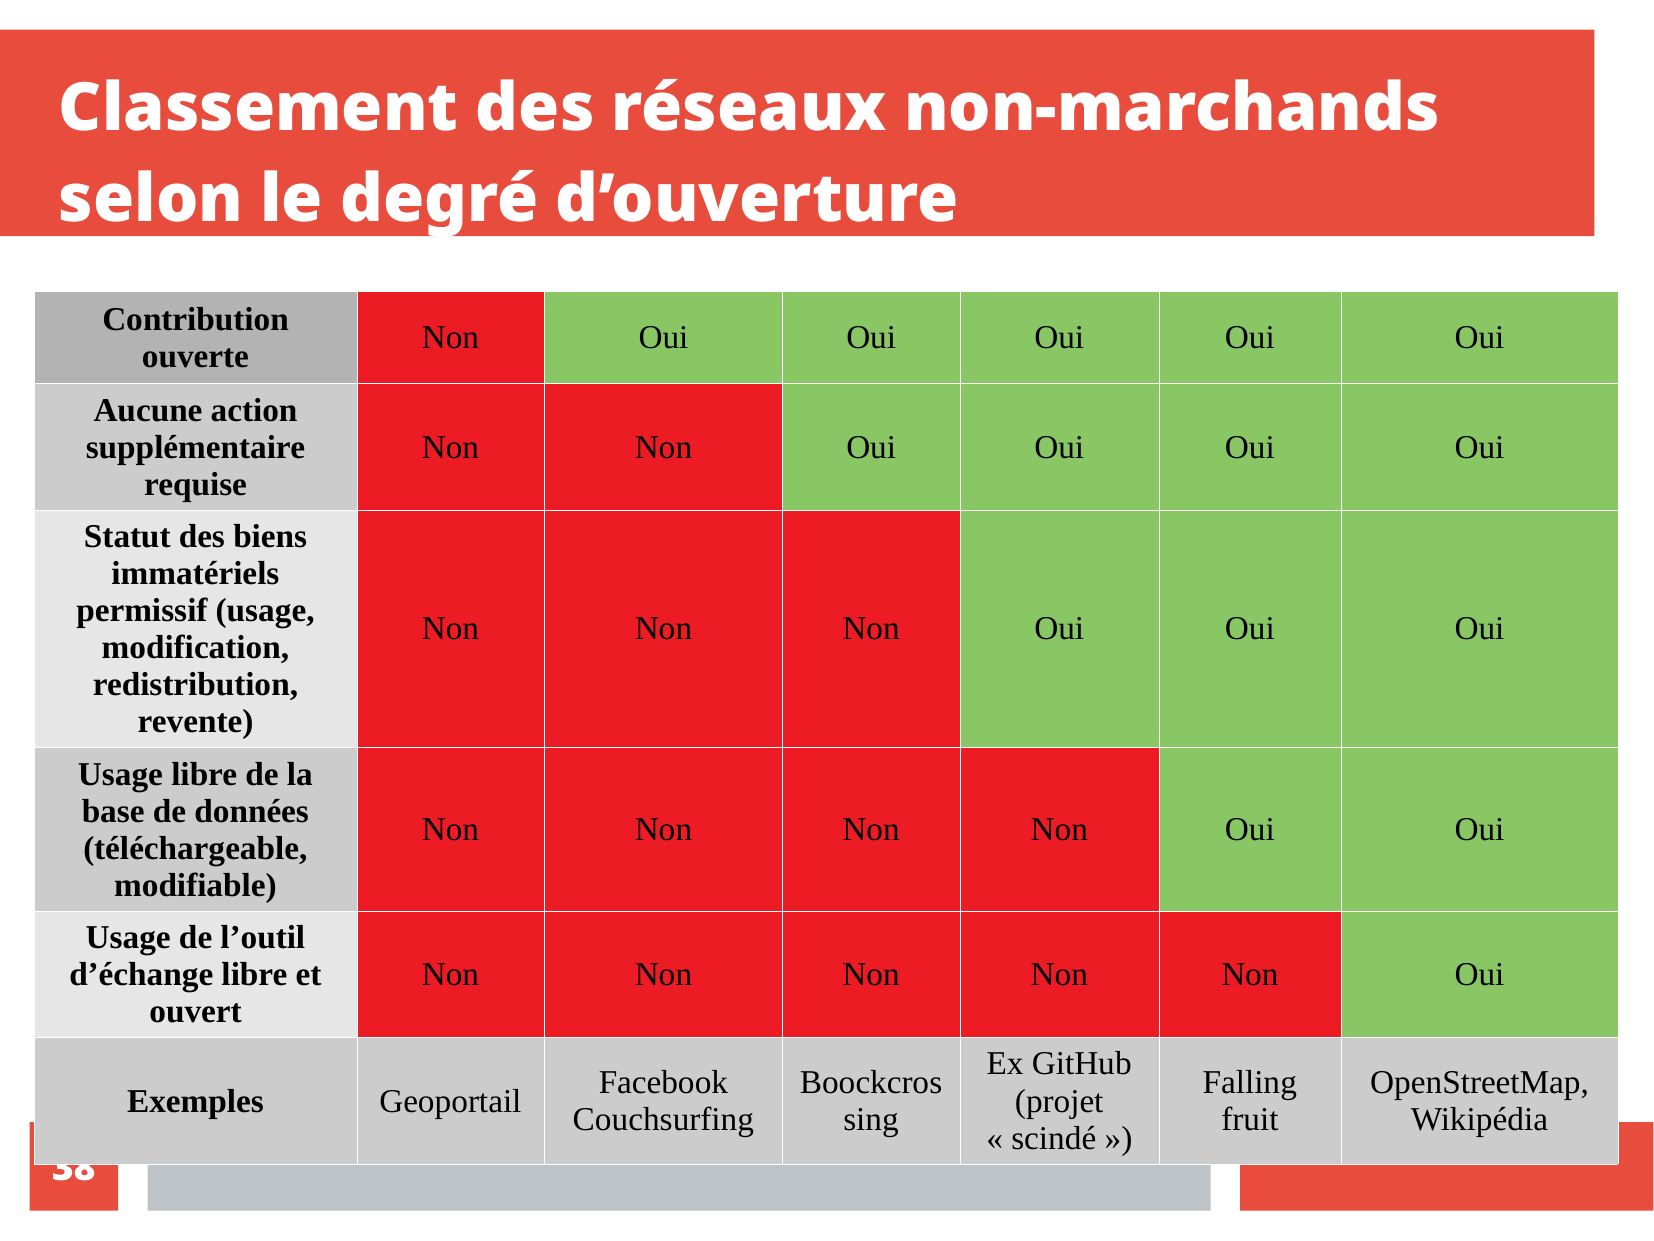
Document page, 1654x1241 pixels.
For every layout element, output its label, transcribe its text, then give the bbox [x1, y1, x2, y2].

table_cell Oui [1160, 384, 1341, 510]
table_header Non [358, 292, 544, 383]
table_cell Non [545, 511, 782, 747]
table_header Oui [1342, 292, 1618, 383]
table_cell Oui [1342, 748, 1618, 911]
table_cell Non [358, 748, 544, 911]
table_cell Non [1160, 912, 1341, 1037]
table_cell Usage libre de la base de données (téléchargeable, modifiable) [35, 748, 357, 911]
table_cell Oui [783, 384, 960, 510]
table_cell Aucune action supplémentaire requise [35, 384, 357, 510]
table_cell Non [961, 748, 1159, 911]
table_header Oui [961, 292, 1159, 383]
table_cell Non [783, 748, 960, 911]
table_cell Non [358, 912, 544, 1037]
table_cell Non [358, 384, 544, 510]
table_cell Non [358, 511, 544, 747]
table_cell Non [545, 748, 782, 911]
table_cell Oui [1342, 912, 1618, 1037]
table_header Contribution ouverte [35, 292, 357, 383]
table_cell Oui [1160, 511, 1341, 747]
table_cell Exemples [35, 1038, 357, 1164]
table_cell Oui [961, 511, 1159, 747]
table_cell Facebook Couchsurfing [545, 1038, 782, 1164]
table_cell Oui [961, 384, 1159, 510]
table_header Oui [1160, 292, 1341, 383]
table_cell Non [783, 511, 960, 747]
table_cell Boockcrossing [783, 1038, 960, 1164]
table_cell Non [961, 912, 1159, 1037]
table_cell Non [545, 912, 782, 1037]
table_cell Usage de l’outil d’échange libre et ouvert [35, 912, 357, 1037]
title Classement des réseaux non-marchands selon le degré d’ouverture [59, 59, 1595, 207]
table_cell Oui [1160, 748, 1341, 911]
table_cell Falling fruit [1160, 1038, 1341, 1164]
table_cell Oui [1342, 384, 1618, 510]
table_cell Non [545, 384, 782, 510]
table_cell Ex GitHub (projet « scindé ») [961, 1038, 1159, 1164]
table_cell Oui [1342, 511, 1618, 747]
table_header Oui [545, 292, 782, 383]
table_cell OpenStreetMap, Wikipédia [1342, 1038, 1618, 1164]
table_cell Geoportail [358, 1038, 544, 1164]
table_cell Non [783, 912, 960, 1037]
table_header Oui [783, 292, 960, 383]
table_cell Statut des biens immatériels permissif (usage, modification, redistribution, revente) [35, 511, 357, 747]
